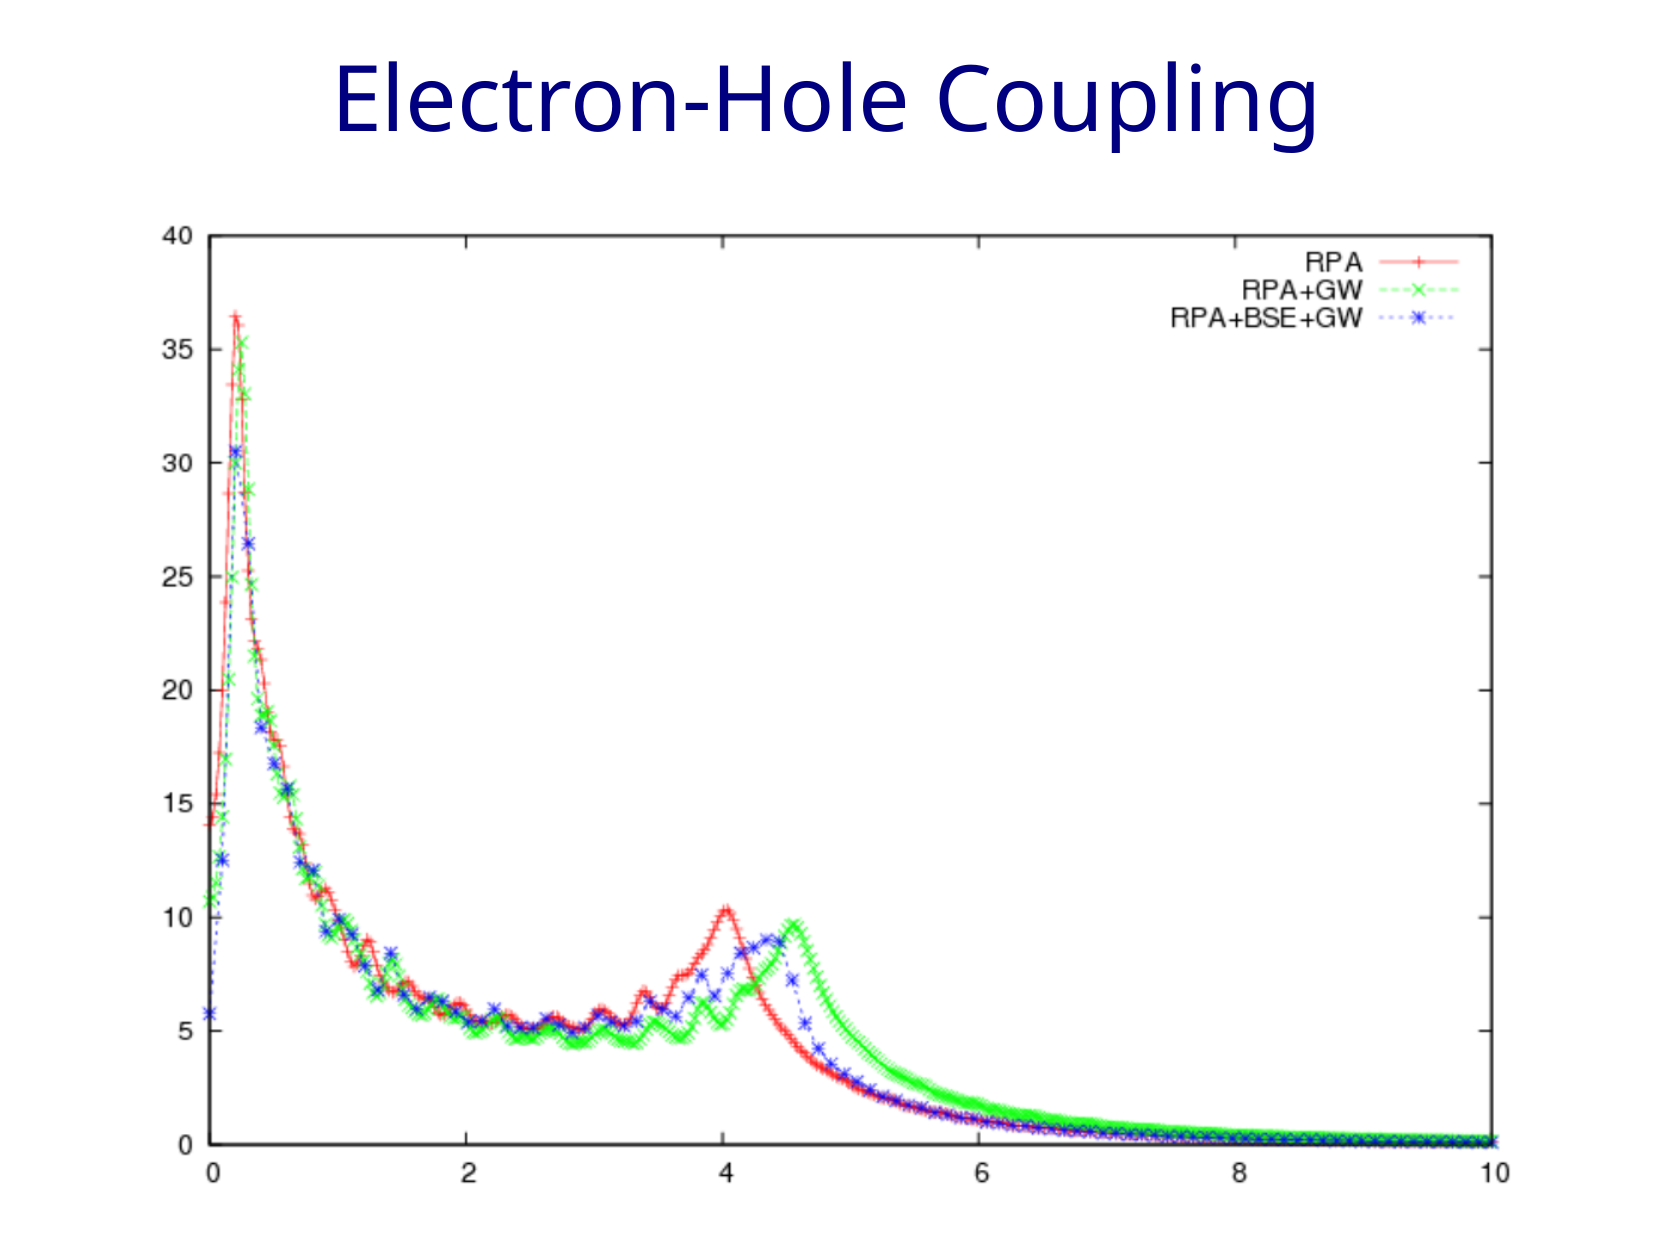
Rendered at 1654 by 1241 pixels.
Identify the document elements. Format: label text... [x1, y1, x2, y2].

picture [112, 202, 1538, 1201]
title Electron-Hole Coupling [82, 0, 1571, 193]
